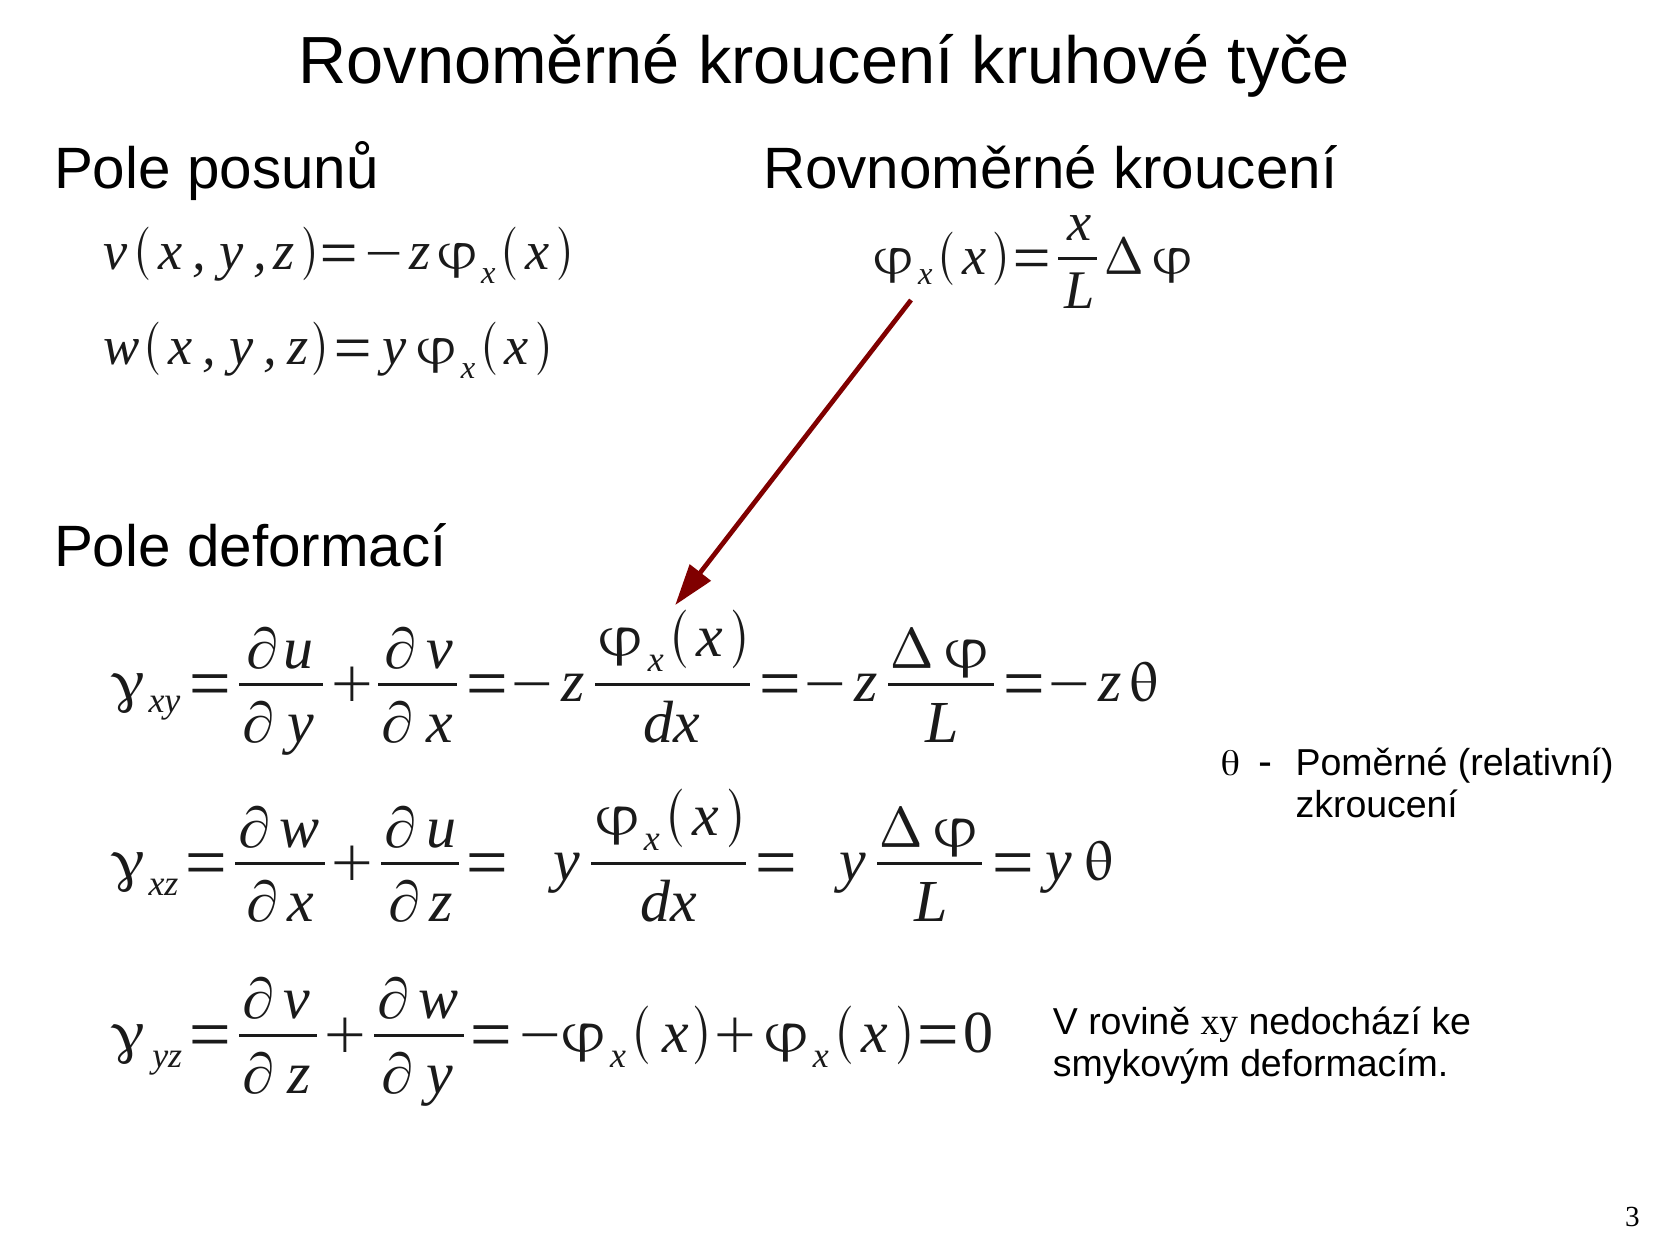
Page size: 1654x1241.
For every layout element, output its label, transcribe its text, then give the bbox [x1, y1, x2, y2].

chart [84, 604, 1176, 1106]
chart [79, 222, 586, 386]
text_box Rovnoměrné kroucení [748, 128, 1463, 217]
chart [853, 192, 1210, 322]
title Rovnoměrné kroucení kruhové tyče [37, 8, 1613, 113]
text_box V rovině xy nedochází ke smykovým deformacím. [1038, 992, 1501, 1101]
text_box Pole posunů [39, 128, 488, 217]
text_box Pole deformací [39, 506, 790, 595]
text_box q - Poměrné (relativní) zkroucení [1205, 734, 1654, 845]
